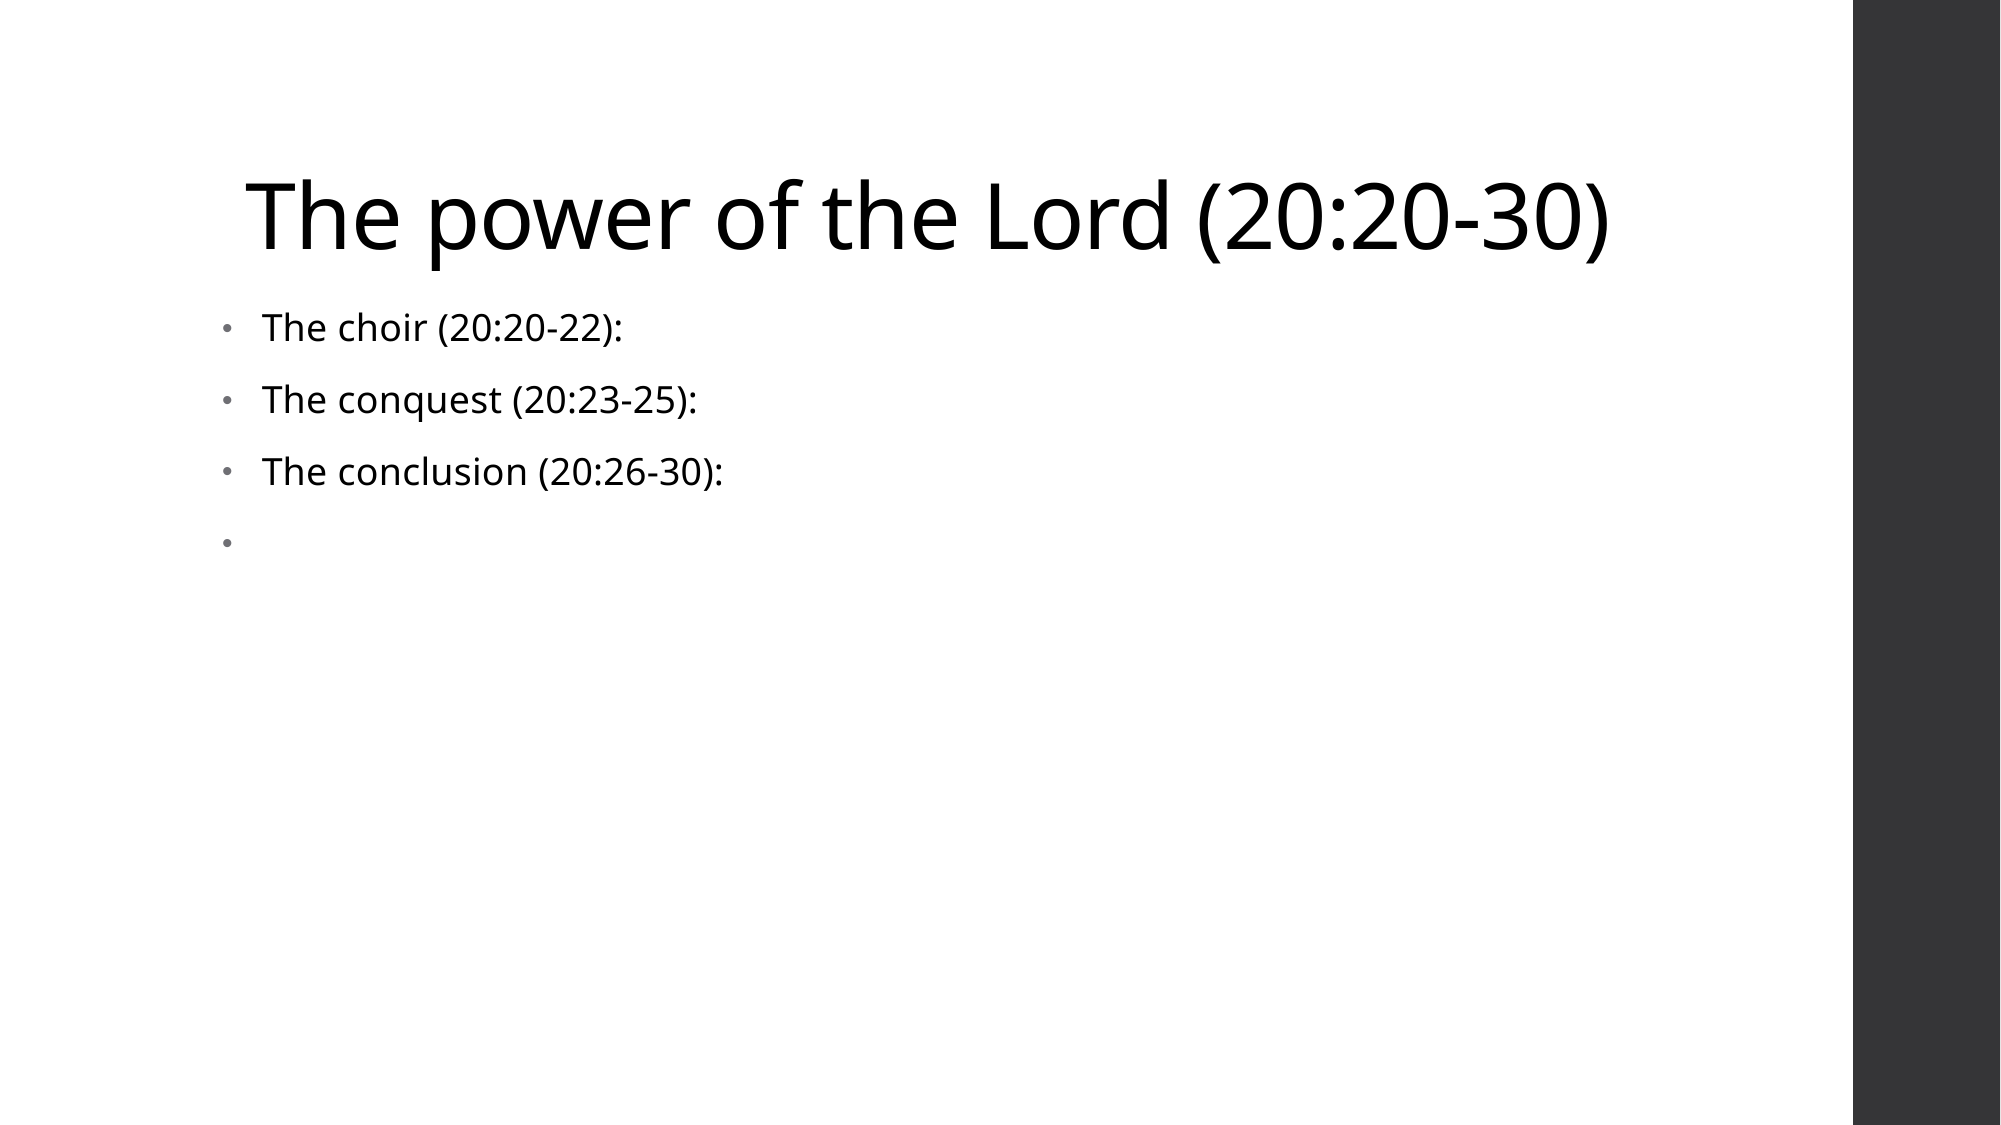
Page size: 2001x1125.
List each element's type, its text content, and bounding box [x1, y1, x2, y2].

title The power of the Lord (20:20-30) [206, 60, 1797, 278]
list The choir (20:20-22): The conquest (20:23-25): The conclusion (20:26-30): [206, 299, 1617, 1014]
